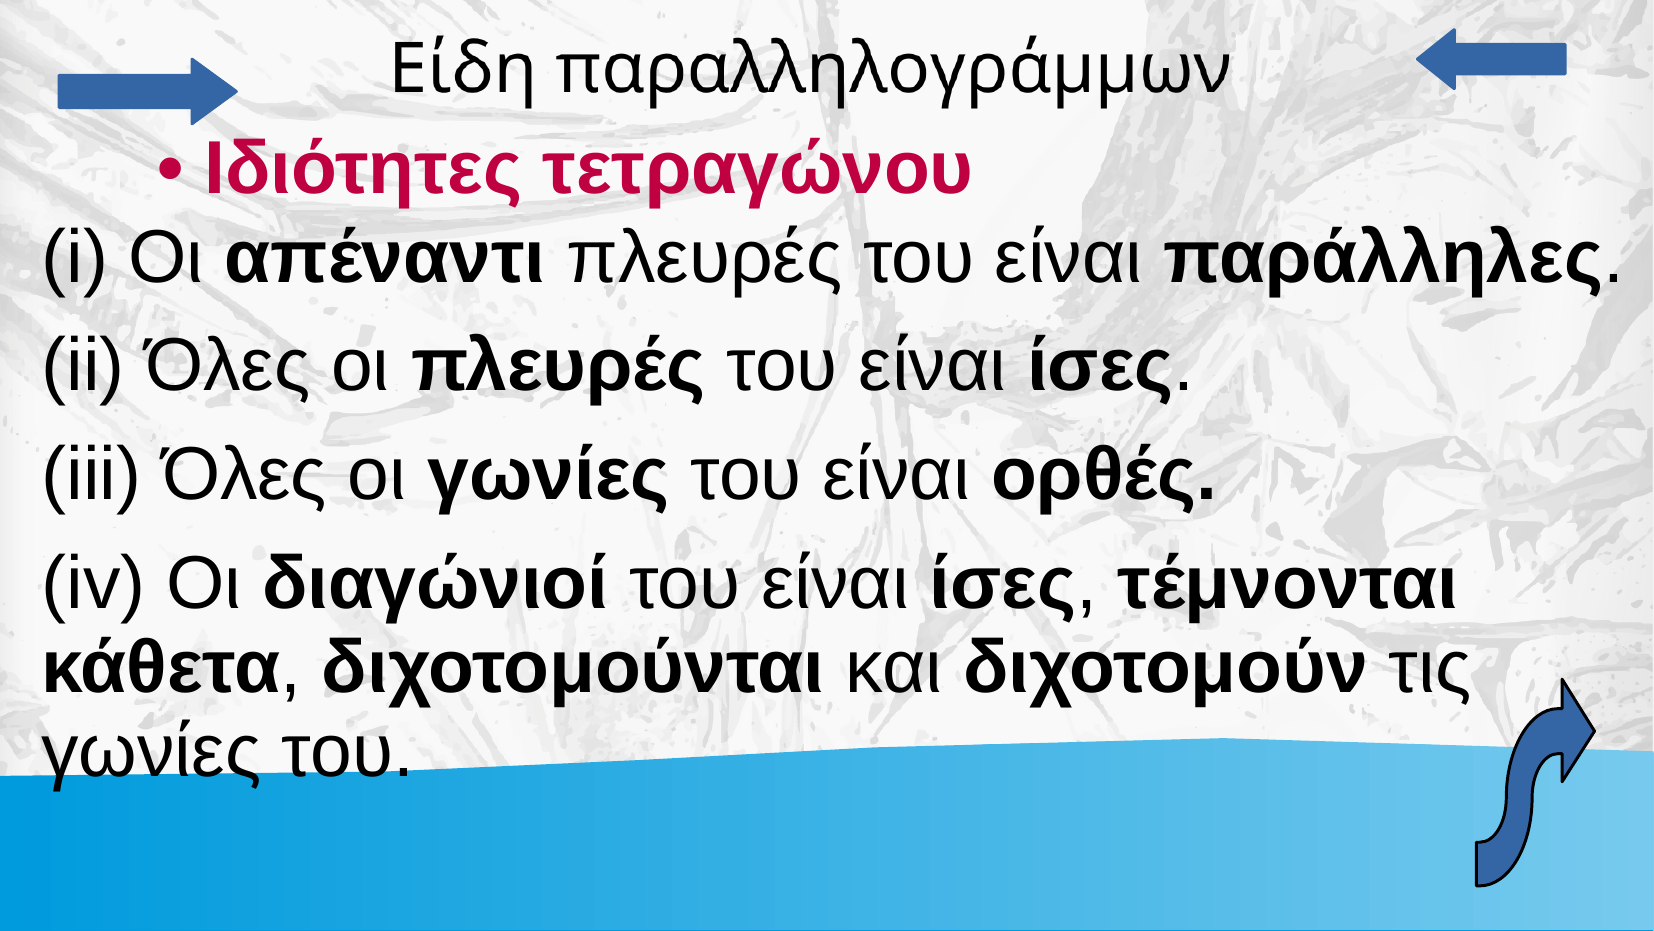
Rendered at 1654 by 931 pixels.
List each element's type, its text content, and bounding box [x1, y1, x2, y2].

text_box [1417, 29, 1566, 89]
text_box (i) Οι απέναντι πλευρές του είναι παράλληλες. (ii) Όλες οι πλευρές του είναι ίσες. (iii) Όλες οι γωνίες του είναι ορθές. (iv) Οι διαγώνιοί του είναι ίσες, τέμνονται κάθετα, διχοτομούνται και διχοτομούν τις γωνίες του. [26, 206, 1654, 798]
picture [0, 0, 1654, 775]
text_box [1476, 679, 1595, 886]
text_box • Ιδιότητες τετραγώνου [142, 118, 1300, 206]
text_box [59, 59, 237, 124]
